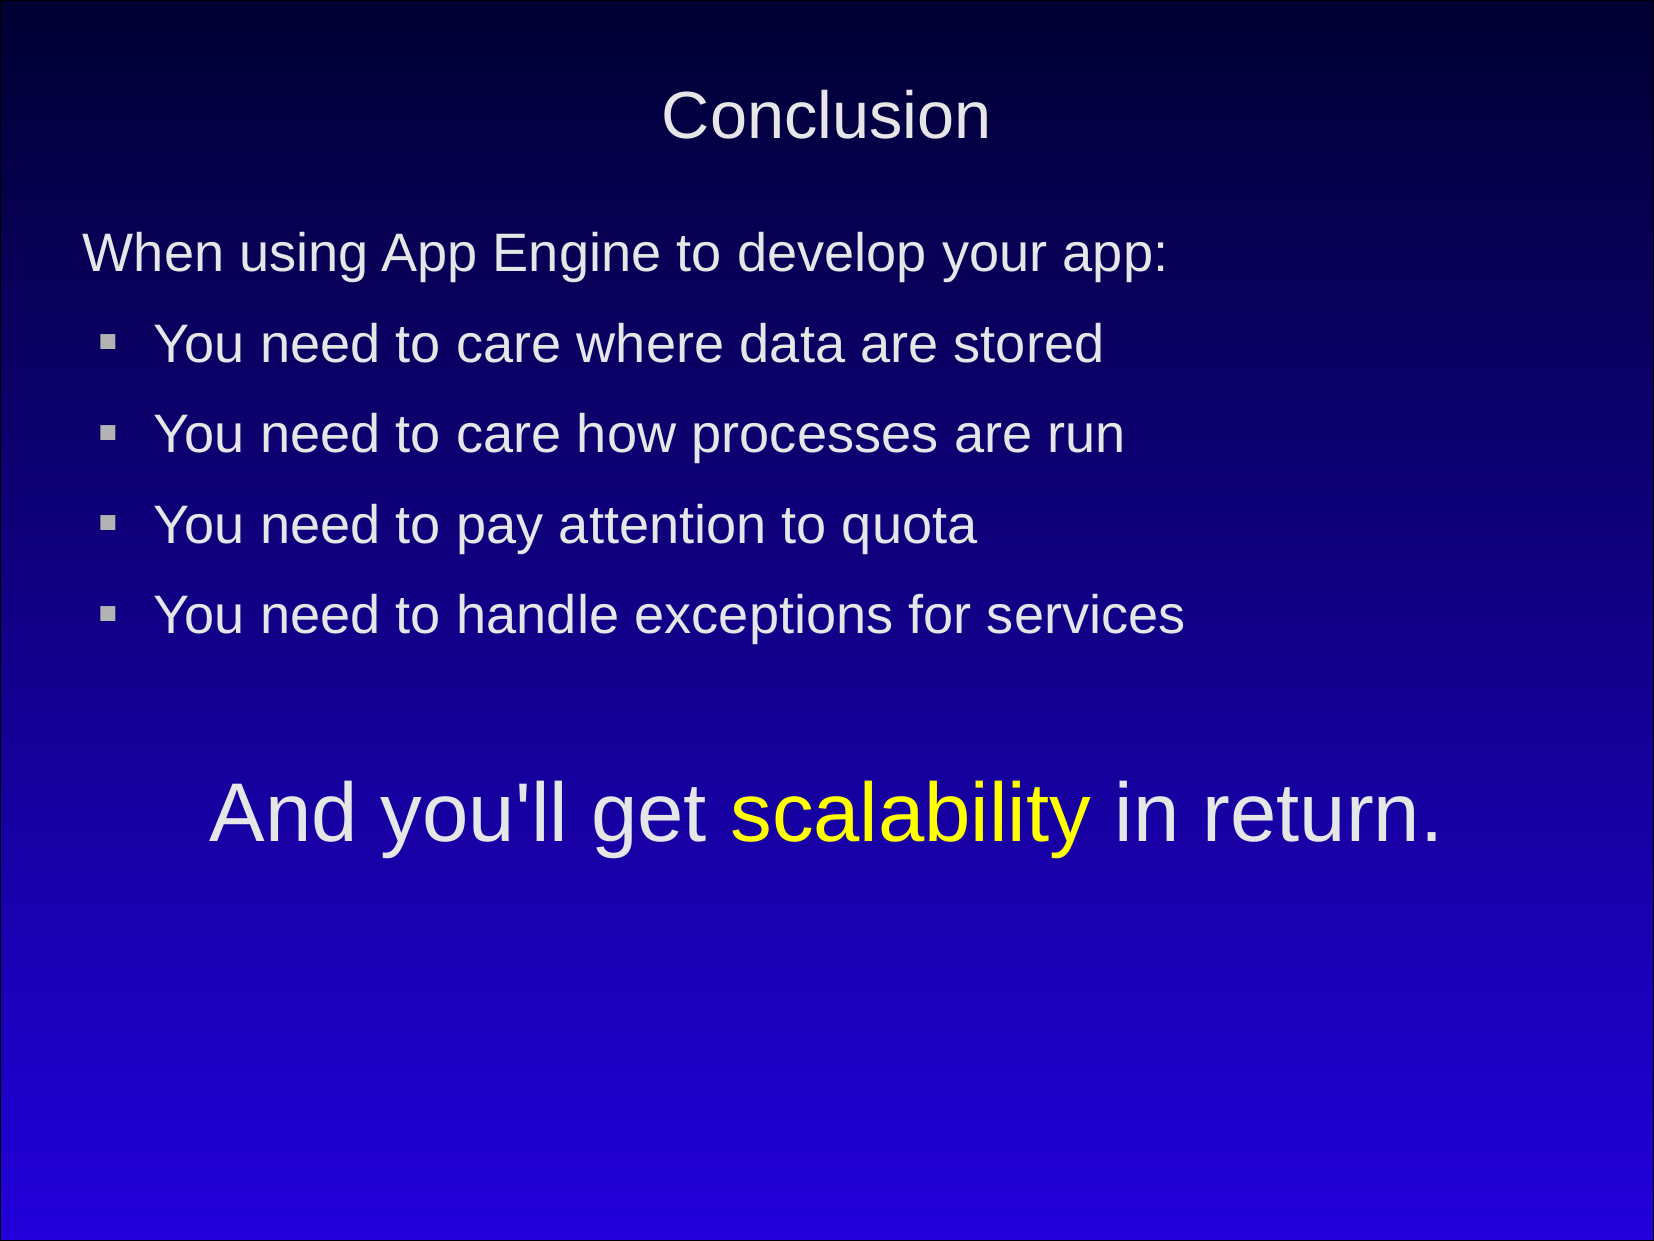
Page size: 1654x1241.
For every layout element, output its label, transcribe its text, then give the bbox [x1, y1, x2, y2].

list When using App Engine to develop your app: You need to care where data are stored You need to care how processes are run You need to pay attention to quota You need to handle exceptions for services And you'll get scalability in return. [82, 222, 1571, 1109]
title Conclusion [82, 49, 1571, 182]
